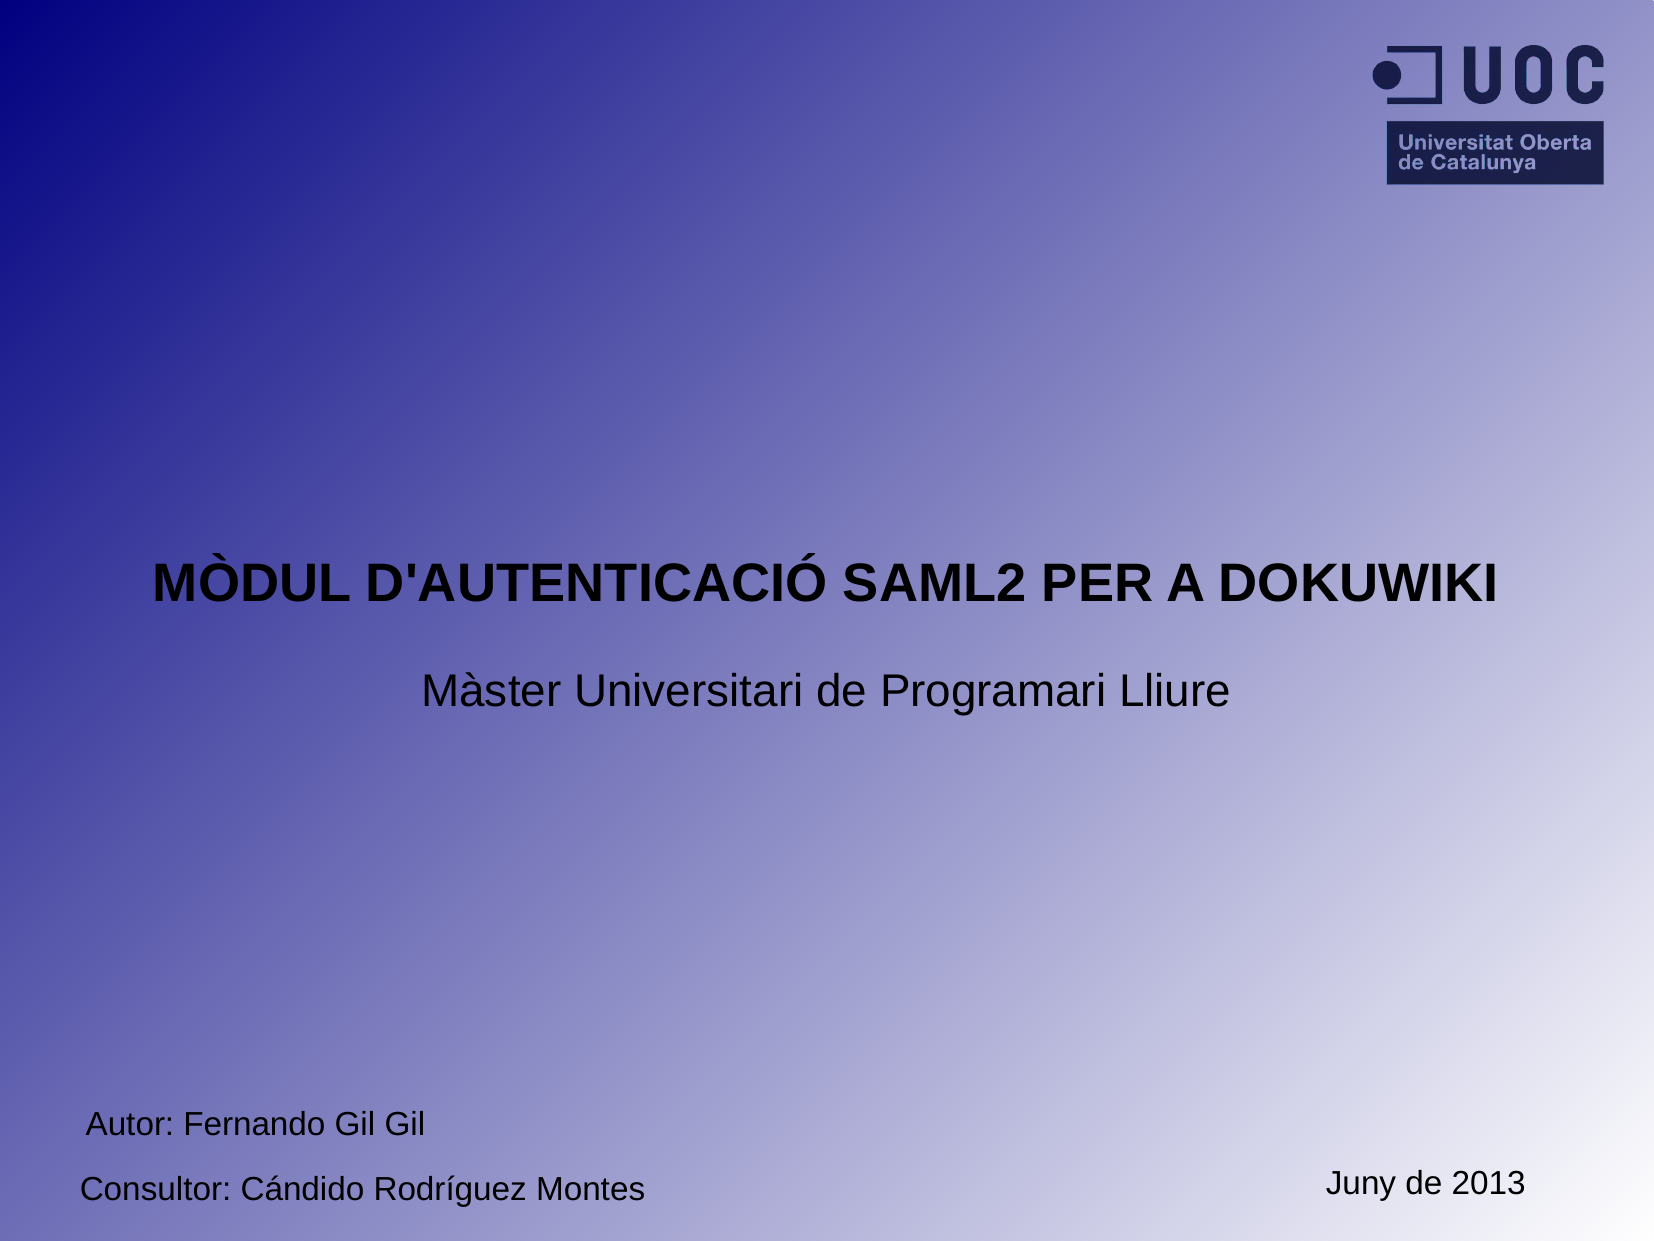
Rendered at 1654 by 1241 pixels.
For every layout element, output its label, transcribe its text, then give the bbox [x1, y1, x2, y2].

text_box Juny de 2013 [1311, 1157, 1541, 1210]
text_box Autor: Fernando Gil Gil [70, 1098, 441, 1151]
picture [1322, 5, 1654, 249]
text_box Consultor: Cándido Rodríguez Montes [64, 1163, 661, 1216]
subtitle MÒDUL D'AUTENTICACIÓ SAML2 PER A DOKUWIKI Màster Universitari de Programari Lliure [82, 49, 1571, 1010]
